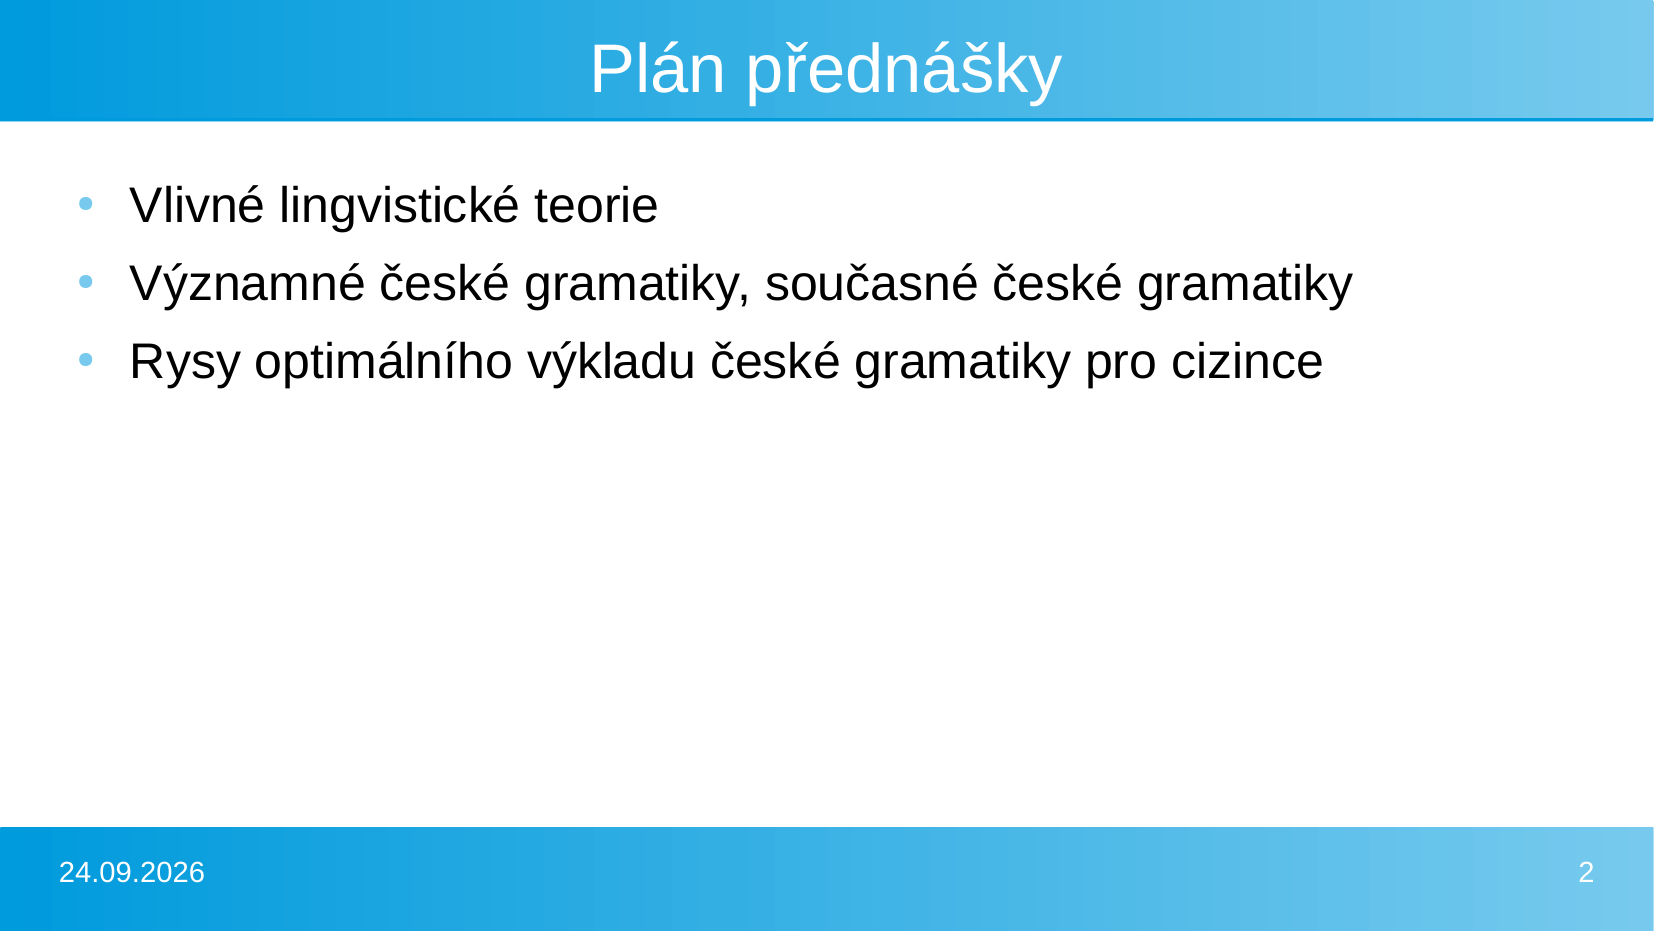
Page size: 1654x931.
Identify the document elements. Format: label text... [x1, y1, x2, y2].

title Plán přednášky [59, 29, 1595, 108]
list Vlivné lingvistické teorie Významné české gramatiky, současné české gramatiky Rysy optimálního výkladu české gramatiky pro cizince [59, 177, 1595, 768]
